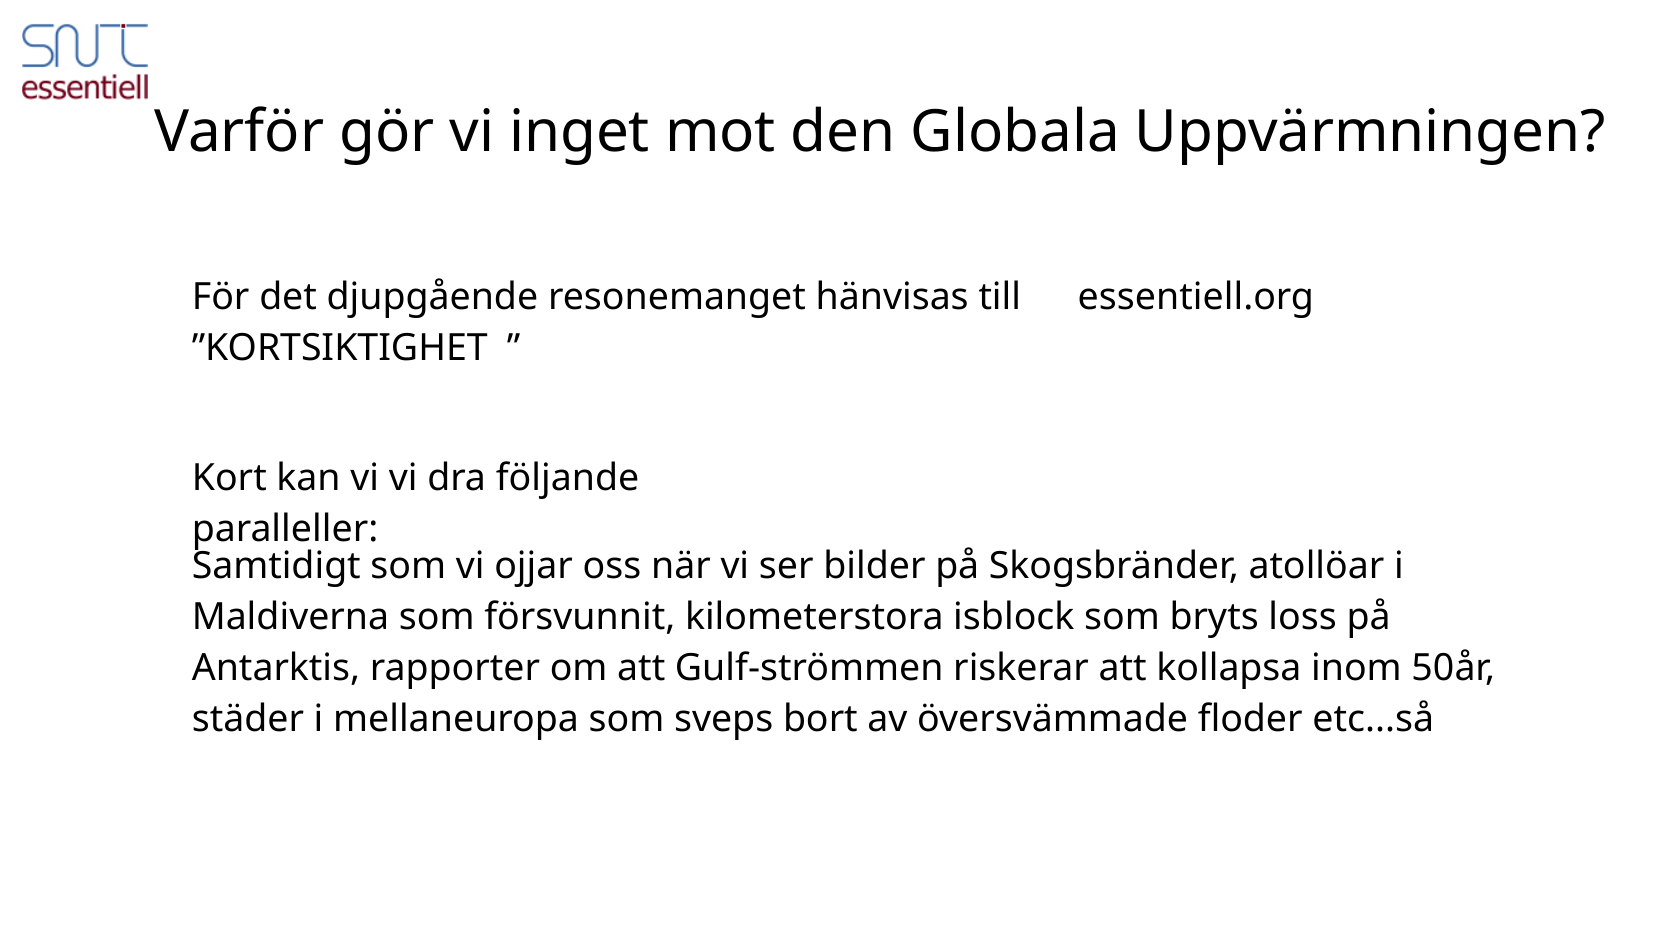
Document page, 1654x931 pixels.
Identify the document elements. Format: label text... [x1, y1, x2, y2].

text_box För det djupgående resonemanget hänvisas till essentiell.org ”KORTSIKTIGHET ” [177, 262, 1506, 384]
text_box Kort kan vi vi dra följande paralleller: [177, 442, 827, 506]
picture [22, 0, 148, 125]
text_box Samtidigt som vi ojjar oss när vi ser bilder på Skogsbränder, atollöar i Maldiverna som försvunnit, kilometerstora isblock som bryts loss på Antarktis, rapporter om att Gulf-strömmen riskerar att kollapsa inom 50år, städer i mellaneuropa som sveps bort av översvämmade floder etc...så [177, 531, 1536, 737]
title Varför gör vi inget mot den Globala Uppvärmningen? [135, 51, 1625, 207]
